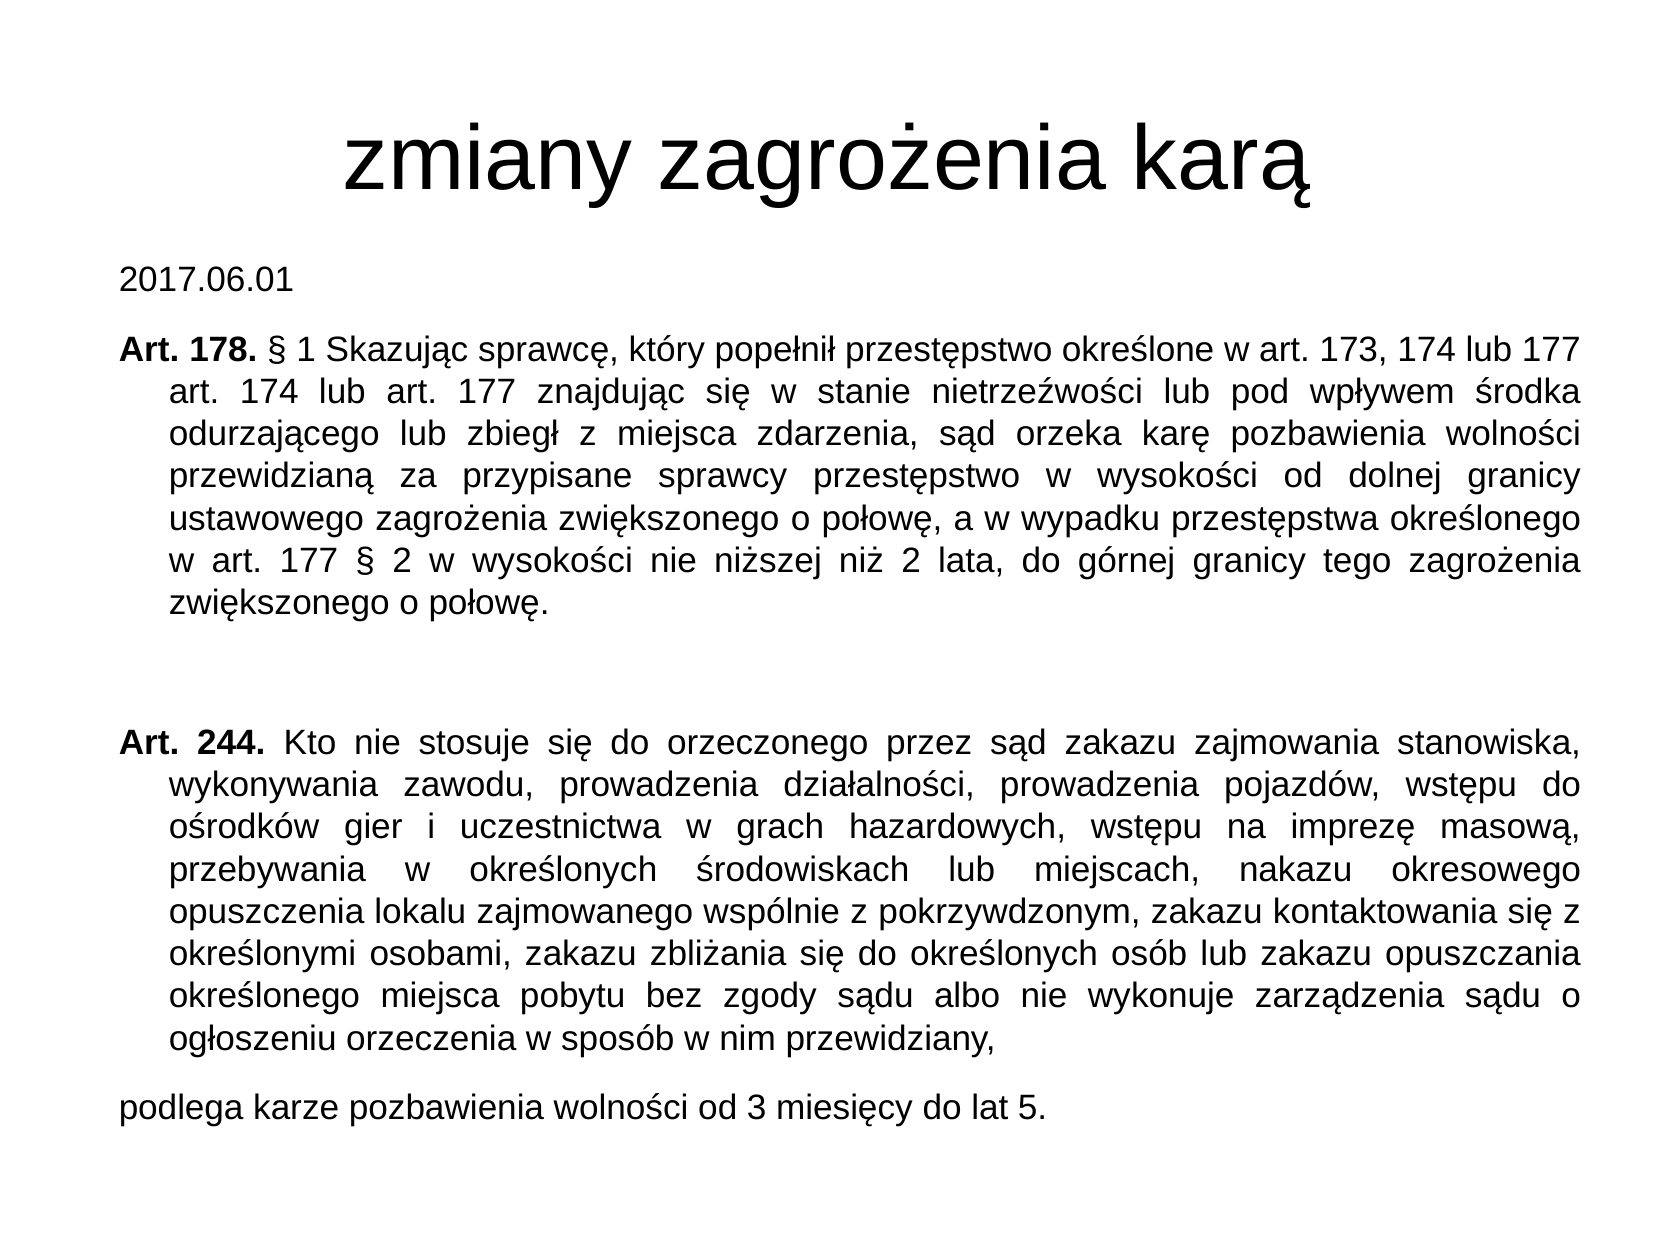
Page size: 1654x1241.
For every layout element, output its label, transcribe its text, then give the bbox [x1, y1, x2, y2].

title zmiany zagrożenia karą [82, 49, 1571, 256]
list 2017.06.01 Art. 178. § 1 Skazując sprawcę, który popełnił przestępstwo określone w art. 173, 174 lub 177 art. 174 lub art. 177 znajdując się w stanie nietrzeźwości lub pod wpływem środka odurzającego lub zbiegł z miejsca zdarzenia, sąd orzeka karę pozbawienia wolności przewidzianą za przypisane sprawcy przestępstwo w wysokości od dolnej granicy ustawowego zagrożenia zwiększonego o połowę, a w wypadku przestępstwa określonego w art. 177 § 2 w wysokości nie niższej niż 2 lata, do górnej granicy tego zagrożenia zwiększonego o połowę. Art. 244. Kto nie stosuje się do orzeczonego przez sąd zakazu zajmowania stanowiska, wykonywania zawodu, prowadzenia działalności, prowadzenia pojazdów, wstępu do ośrodków gier i uczestnictwa w grach hazardowych, wstępu na imprezę masową, przebywania w określonych środowiskach lub miejscach, nakazu okresowego opuszczenia lokalu zajmowanego wspólnie z pokrzywdzonym, zakazu kontaktowania się z określonymi osobami, zakazu zbliżania się do określonych osób lub zakazu opuszczania określonego miejsca pobytu bez zgody sądu albo nie wykonuje zarządzenia sądu o ogłoszeniu orzeczenia w sposób w nim przewidziany, podlega karze pozbawienia wolności od 3 miesięcy do lat 5. [35, 256, 1583, 1134]
